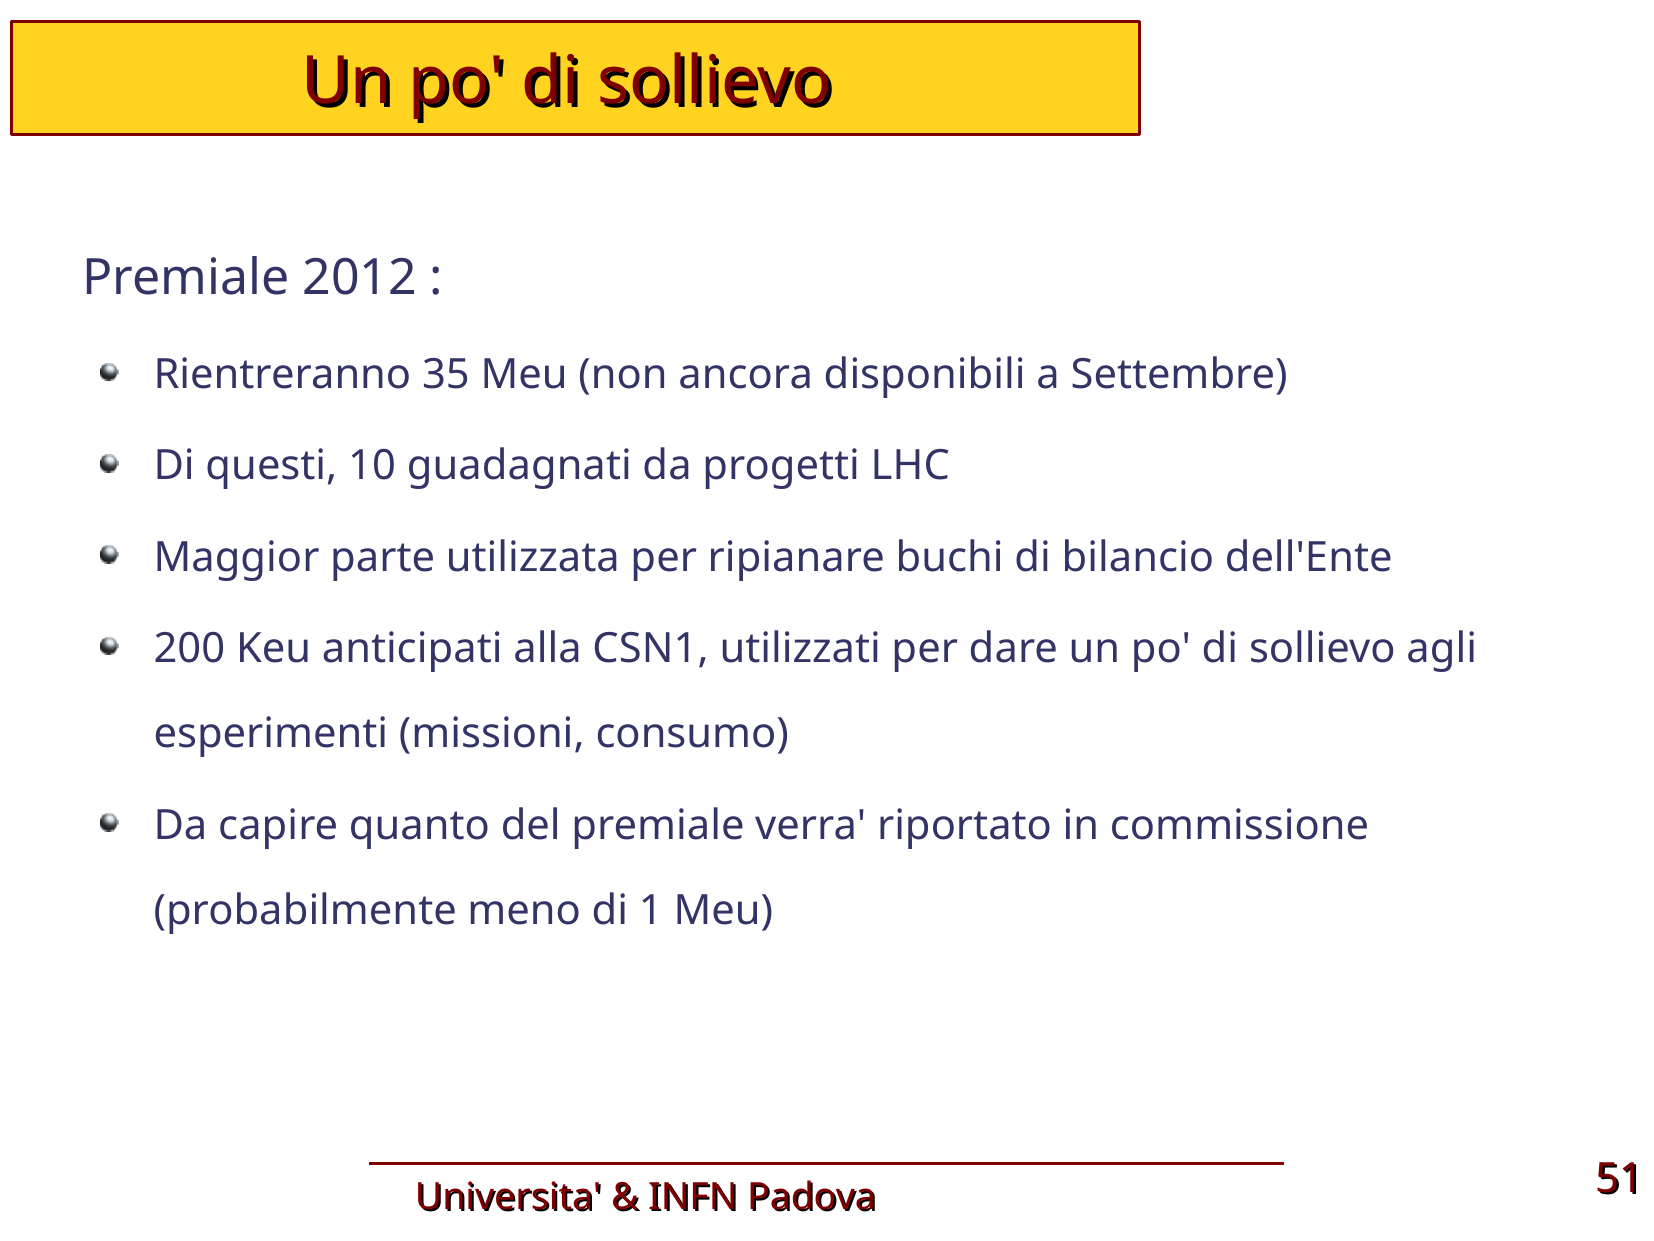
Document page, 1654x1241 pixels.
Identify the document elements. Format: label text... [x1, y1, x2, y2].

list Premiale 2012 : Rientreranno 35 Meu (non ancora disponibili a Settembre) Di questi, 10 guadagnati da progetti LHC Maggior parte utilizzata per ripianare buchi di bilancio dell'Ente 200 Keu anticipati alla CSN1, utilizzati per dare un po' di sollievo agli esperimenti (missioni, consumo) Da capire quanto del premiale verra' riportato in commissione (probabilmente meno di 1 Meu) [82, 206, 1571, 1094]
title Un po' di sollievo [11, 21, 1140, 135]
